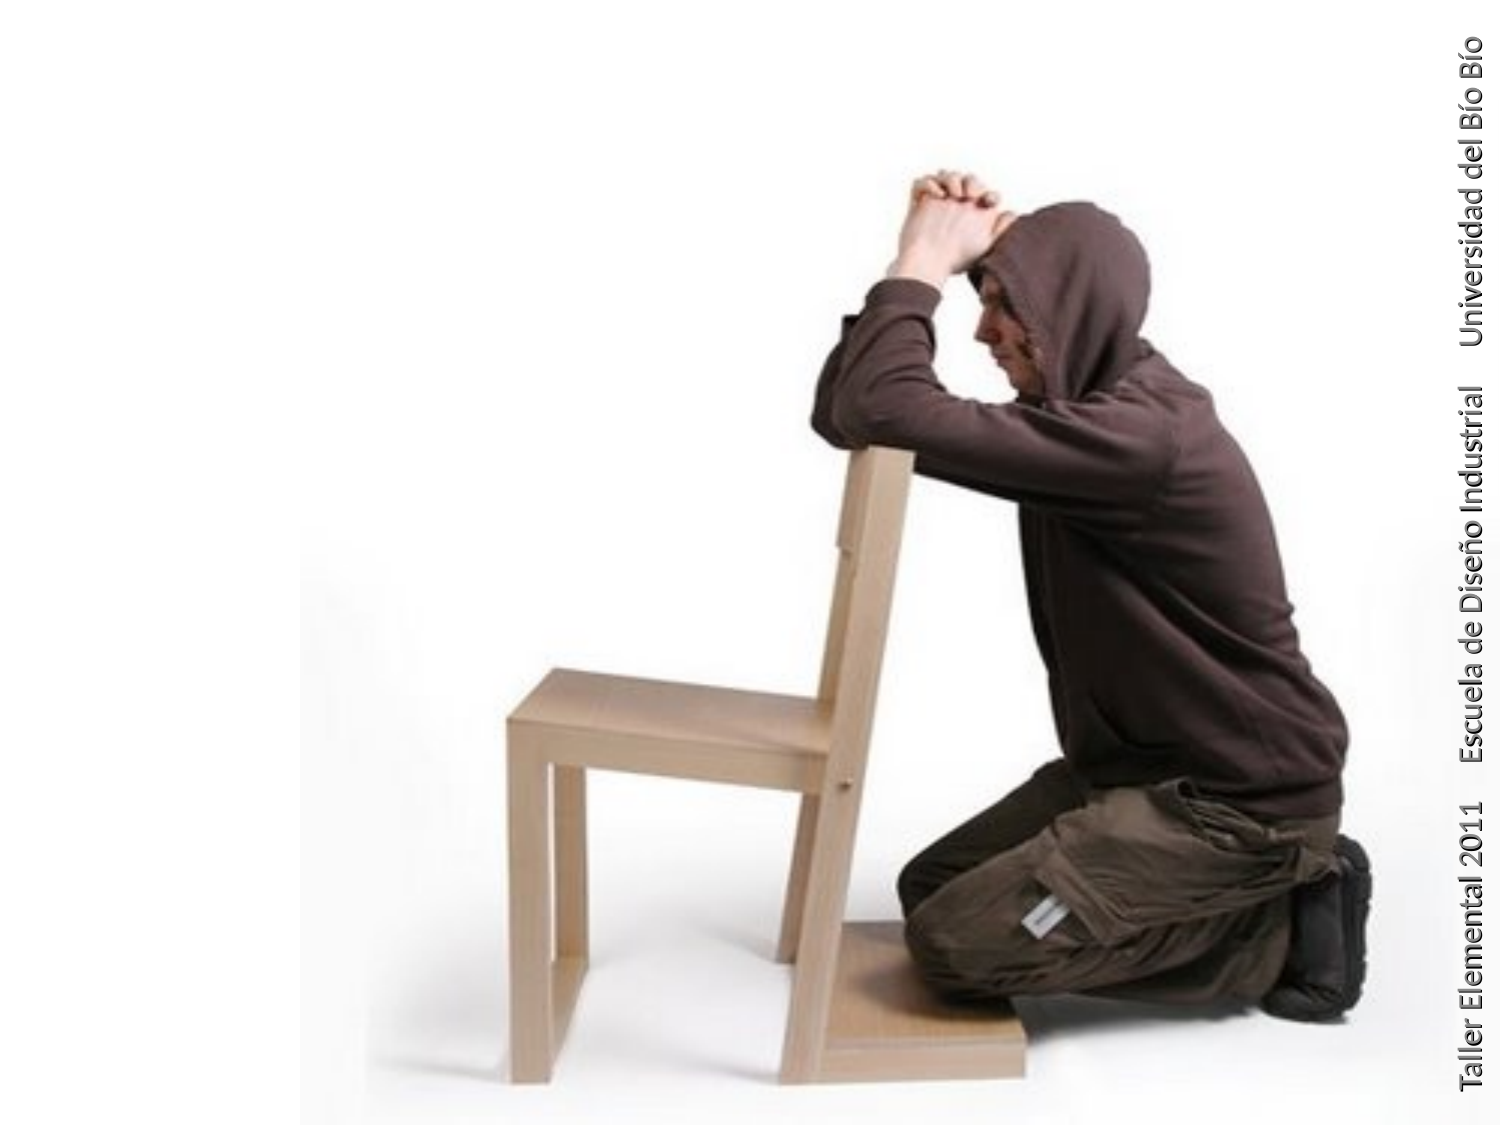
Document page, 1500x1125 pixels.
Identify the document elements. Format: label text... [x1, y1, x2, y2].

text_box Taller Elemental 2011 Escuela de Diseño Industrial Universidad del Bío Bío [1435, 0, 1500, 1106]
picture [300, 100, 1500, 1125]
